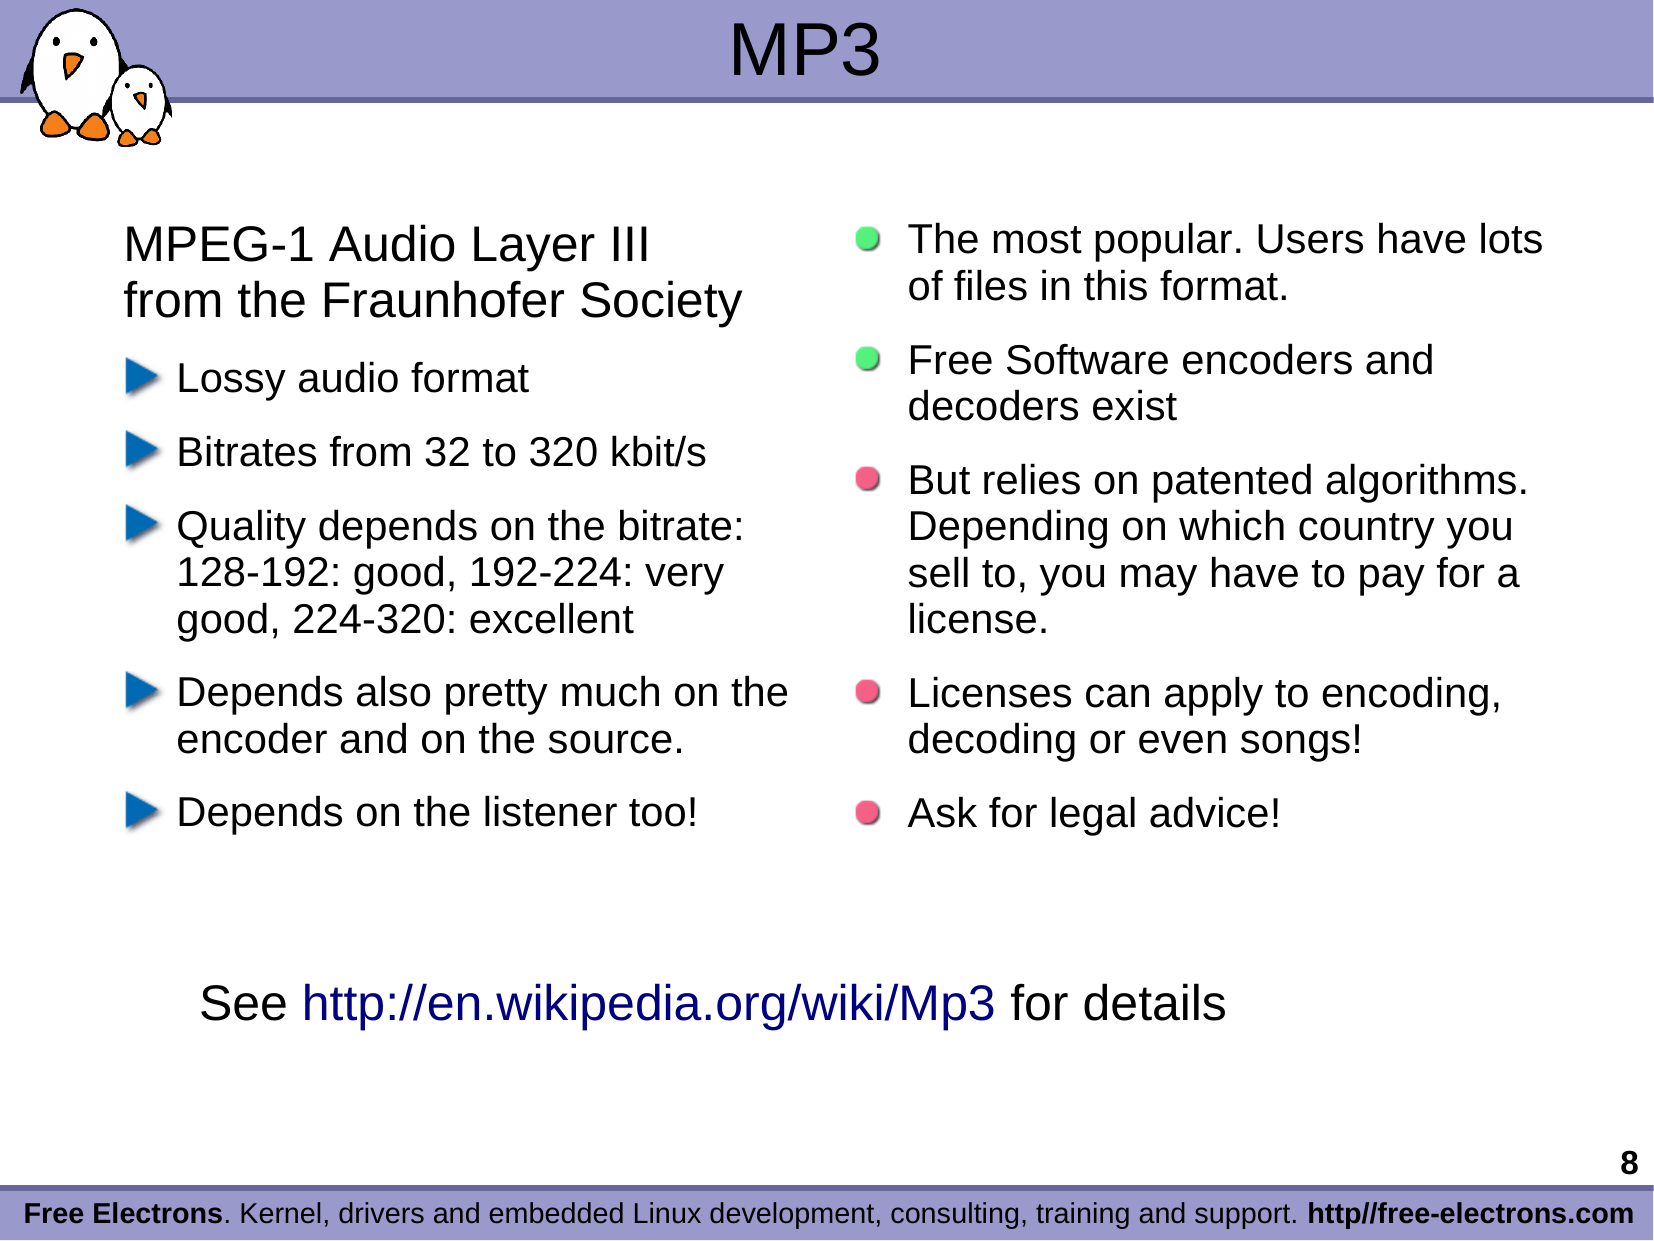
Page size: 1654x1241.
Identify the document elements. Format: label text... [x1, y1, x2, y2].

list MPEG-1 Audio Layer III from the Fraunhofer Society Lossy audio format Bitrates from 32 to 320 kbit/s Quality depends on the bitrate: 128-192: good, 192-224: very good, 224-320: excellent Depends also pretty much on the encoder and on the source. Depends on the listener too! [105, 216, 795, 1041]
list The most popular. Users have lots of files in this format. Free Software encoders and decoders exist But relies on patented algorithms. Depending on which country you sell to, you may have to pay for a license. Licenses can apply to encoding, decoding or even songs! Ask for legal advice! [836, 216, 1567, 933]
picture [20, 8, 172, 147]
list See http://en.wikipedia.org/wiki/Mp3 for details [181, 975, 1483, 1059]
title MP3 [60, 0, 1551, 100]
